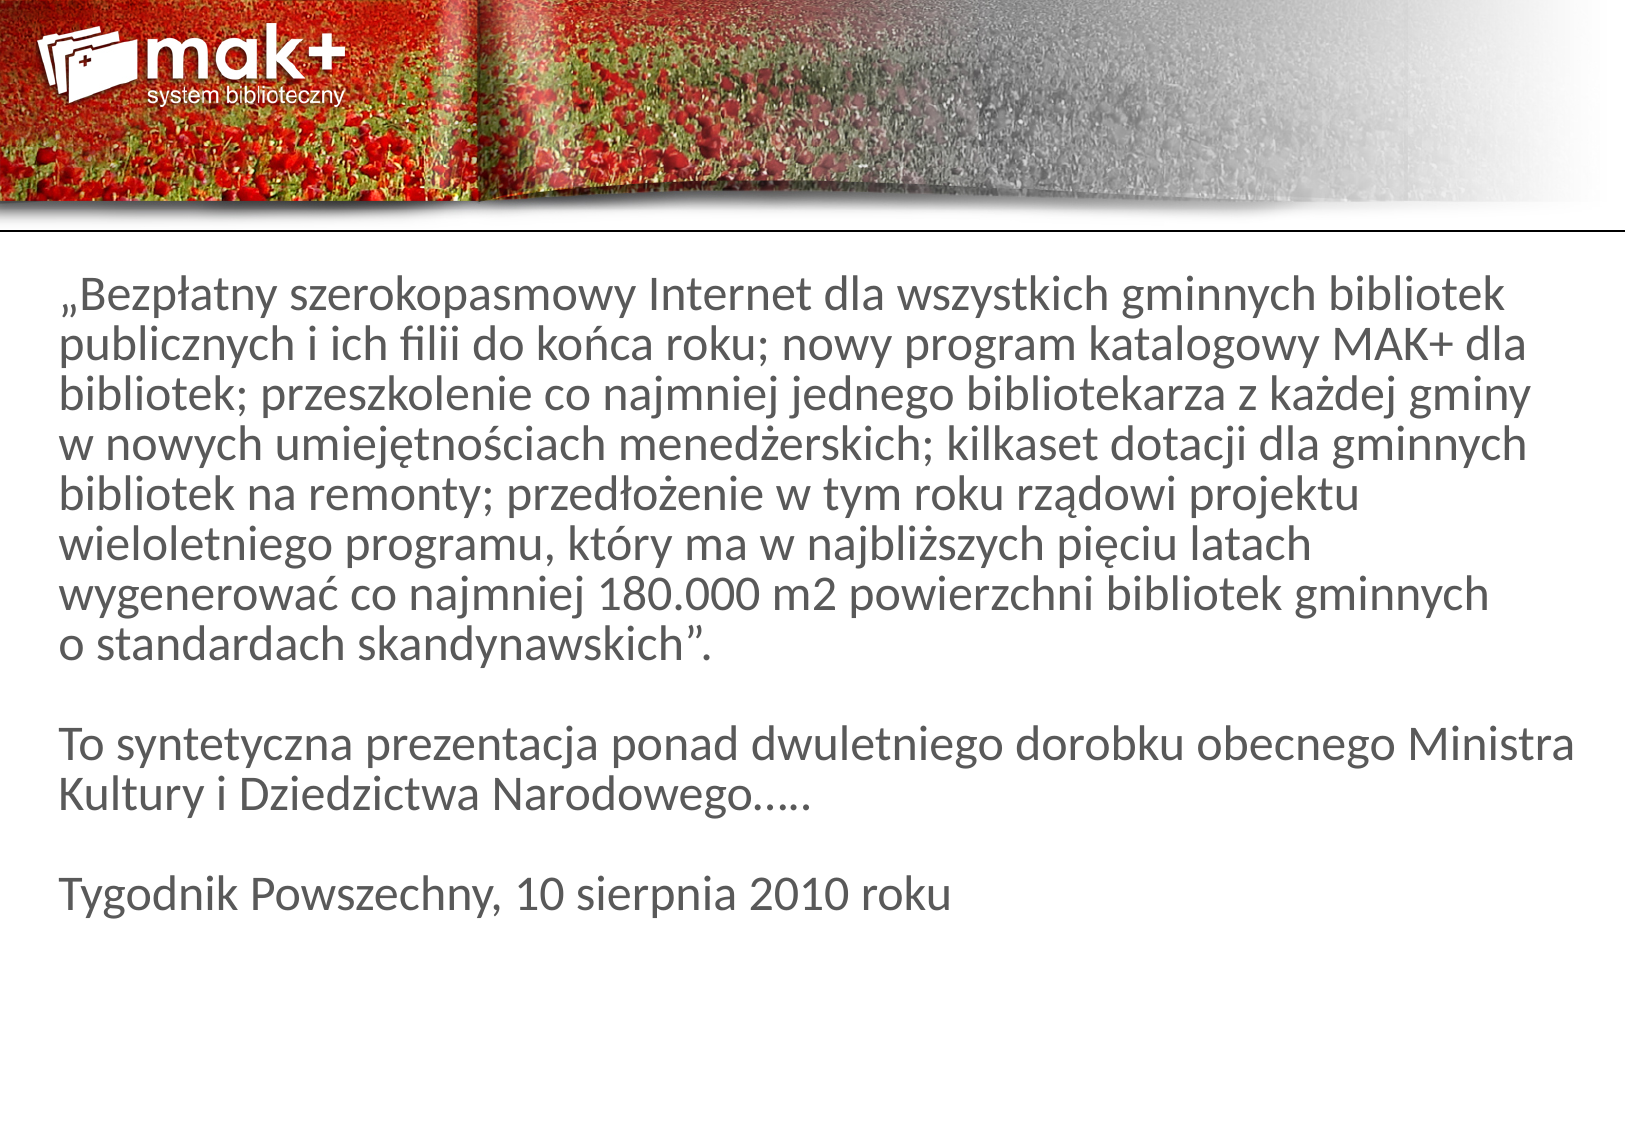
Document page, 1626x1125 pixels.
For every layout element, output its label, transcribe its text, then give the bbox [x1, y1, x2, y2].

picture [0, 0, 1625, 231]
text_box „Bezpłatny szerokopasmowy Internet dla wszystkich gminnych bibliotek publicznych i ich filii do końca roku; nowy program katalogowy MAK+ dla bibliotek; przeszkolenie co najmniej jednego bibliotekarza z każdej gminy w nowych umiejętnościach menedżerskich; kilkaset dotacji dla gminnych bibliotek na remonty; przedłożenie w tym roku rządowi projektu wieloletniego programu, który ma w najbliższych pięciu latach wygenerować co najmniej 180.000 m2 powierzchni bibliotek gminnych o standardach skandynawskich”. To syntetyczna prezentacja ponad dwuletniego dorobku obecnego Ministra Kultury i Dziedzictwa Narodowego….. Tygodnik Powszechny, 10 sierpnia 2010 roku [43, 265, 1597, 1069]
